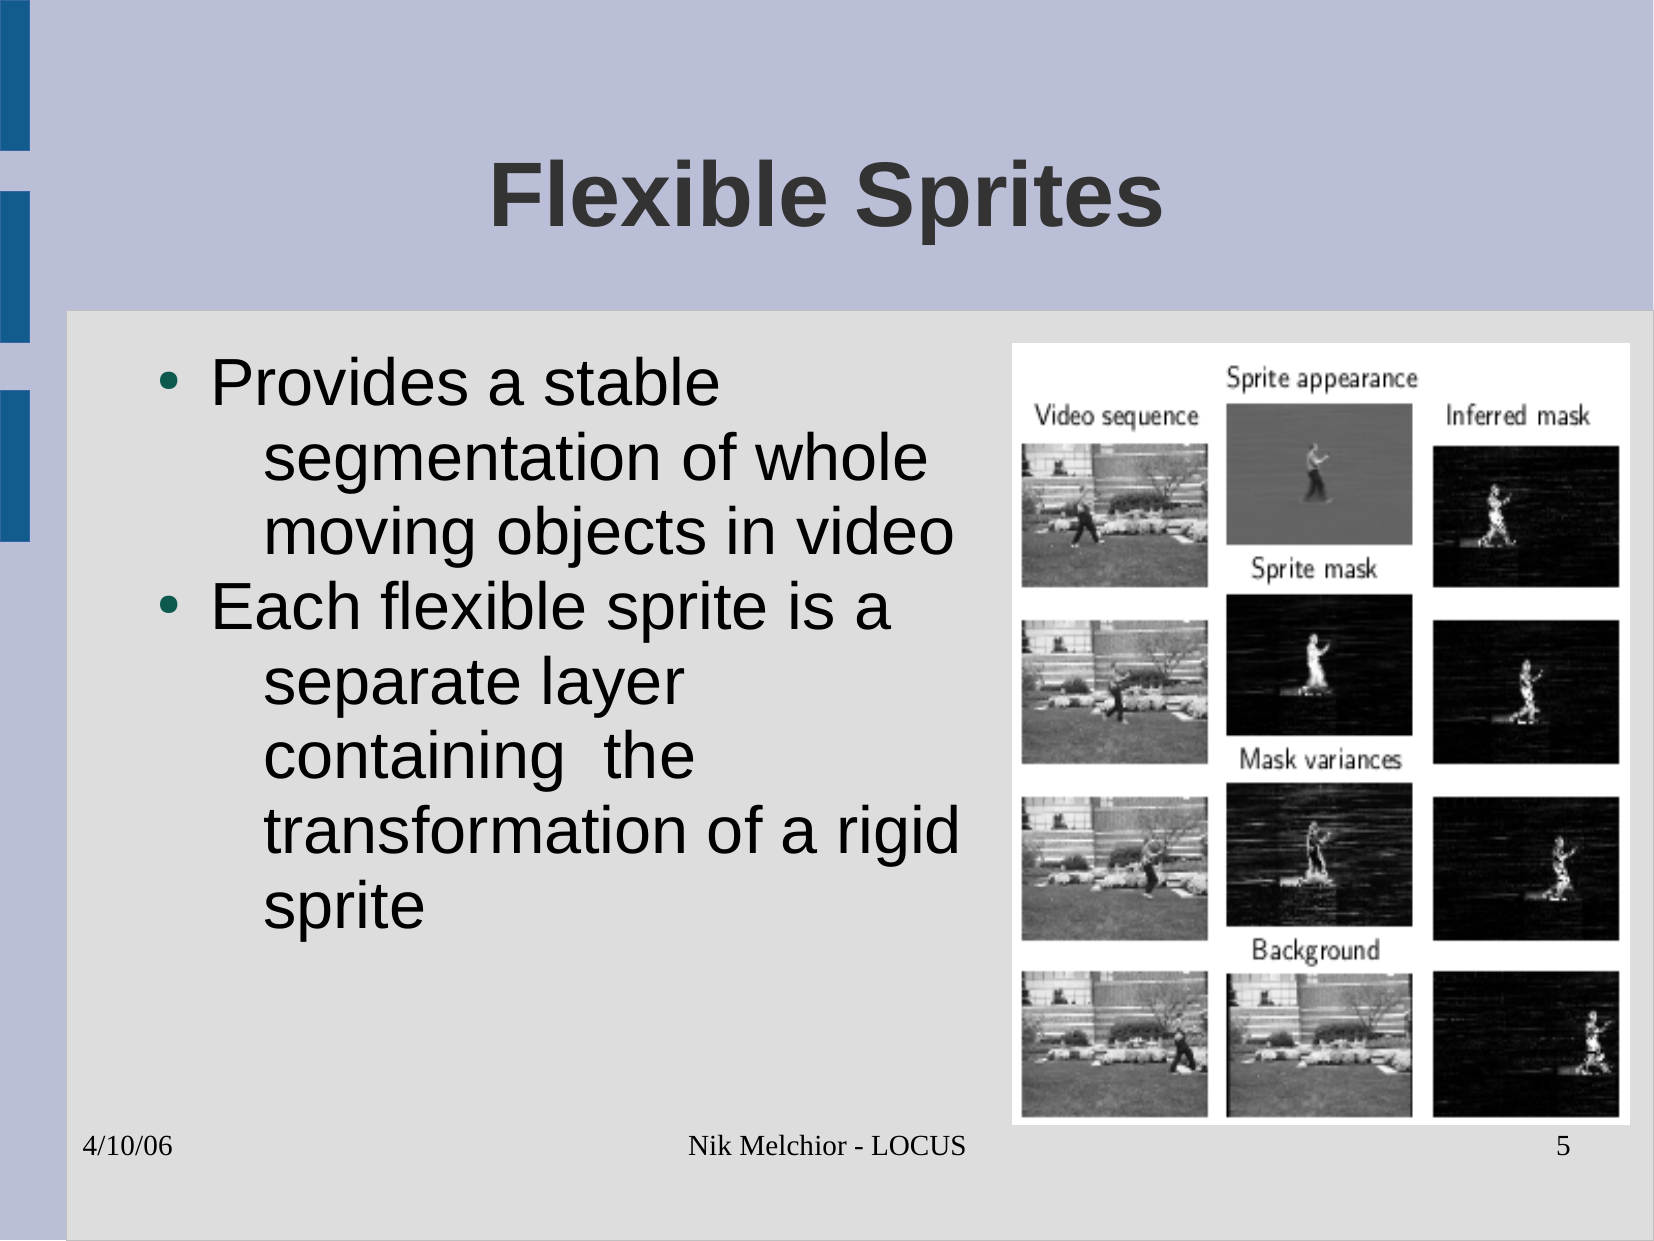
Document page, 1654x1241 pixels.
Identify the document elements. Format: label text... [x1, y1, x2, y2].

title Flexible Sprites [121, 91, 1534, 299]
list Provides a stable segmentation of whole moving objects in video Each flexible sprite is a separate layer containing the transformation of a rigid sprite [121, 344, 976, 1127]
picture [1012, 343, 1630, 1126]
